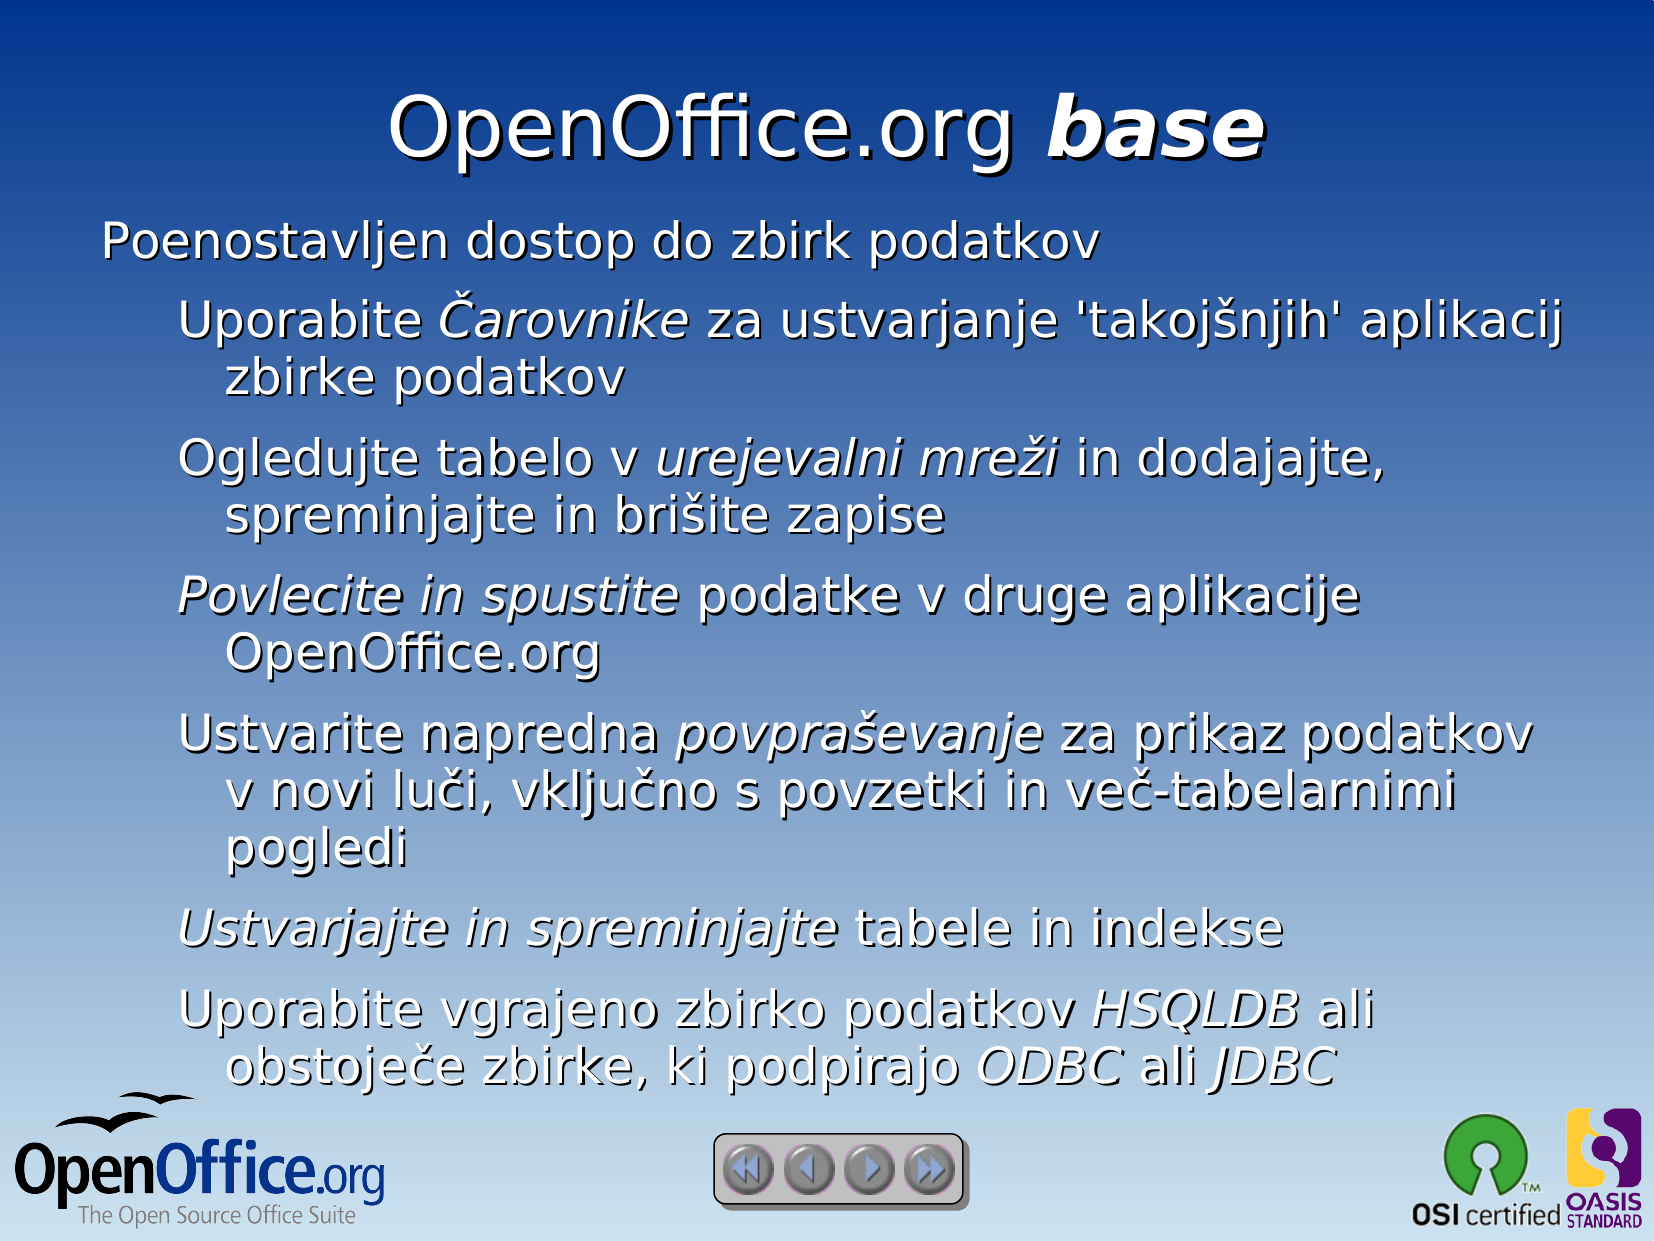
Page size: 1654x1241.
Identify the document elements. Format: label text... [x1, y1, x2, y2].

list Poenostavljen dostop do zbirk podatkov Uporabite Čarovnike za ustvarjanje 'takojšnjih' aplikacij zbirke podatkov Ogledujte tabelo v urejevalni mreži in dodajajte, spreminjajte in brišite zapise Povlecite in spustite podatke v druge aplikacije OpenOffice.org Ustvarite napredna povpraševanje za prikaz podatkov v novi luči, vključno s povzetki in več-tabelarnimi pogledi Ustvarjajte in spreminjajte tabele in indekse Uporabite vgrajeno zbirko podatkov HSQLDB ali obstoječe zbirke, ki podpirajo ODBC ali JDBC [82, 212, 1571, 1097]
picture [784, 1144, 835, 1195]
picture [723, 1144, 774, 1195]
text_box [714, 1133, 963, 1204]
title OpenOffice.org base [82, 49, 1571, 208]
picture [844, 1144, 895, 1195]
picture [15, 1092, 384, 1229]
picture [904, 1144, 955, 1195]
picture [1405, 1102, 1654, 1238]
